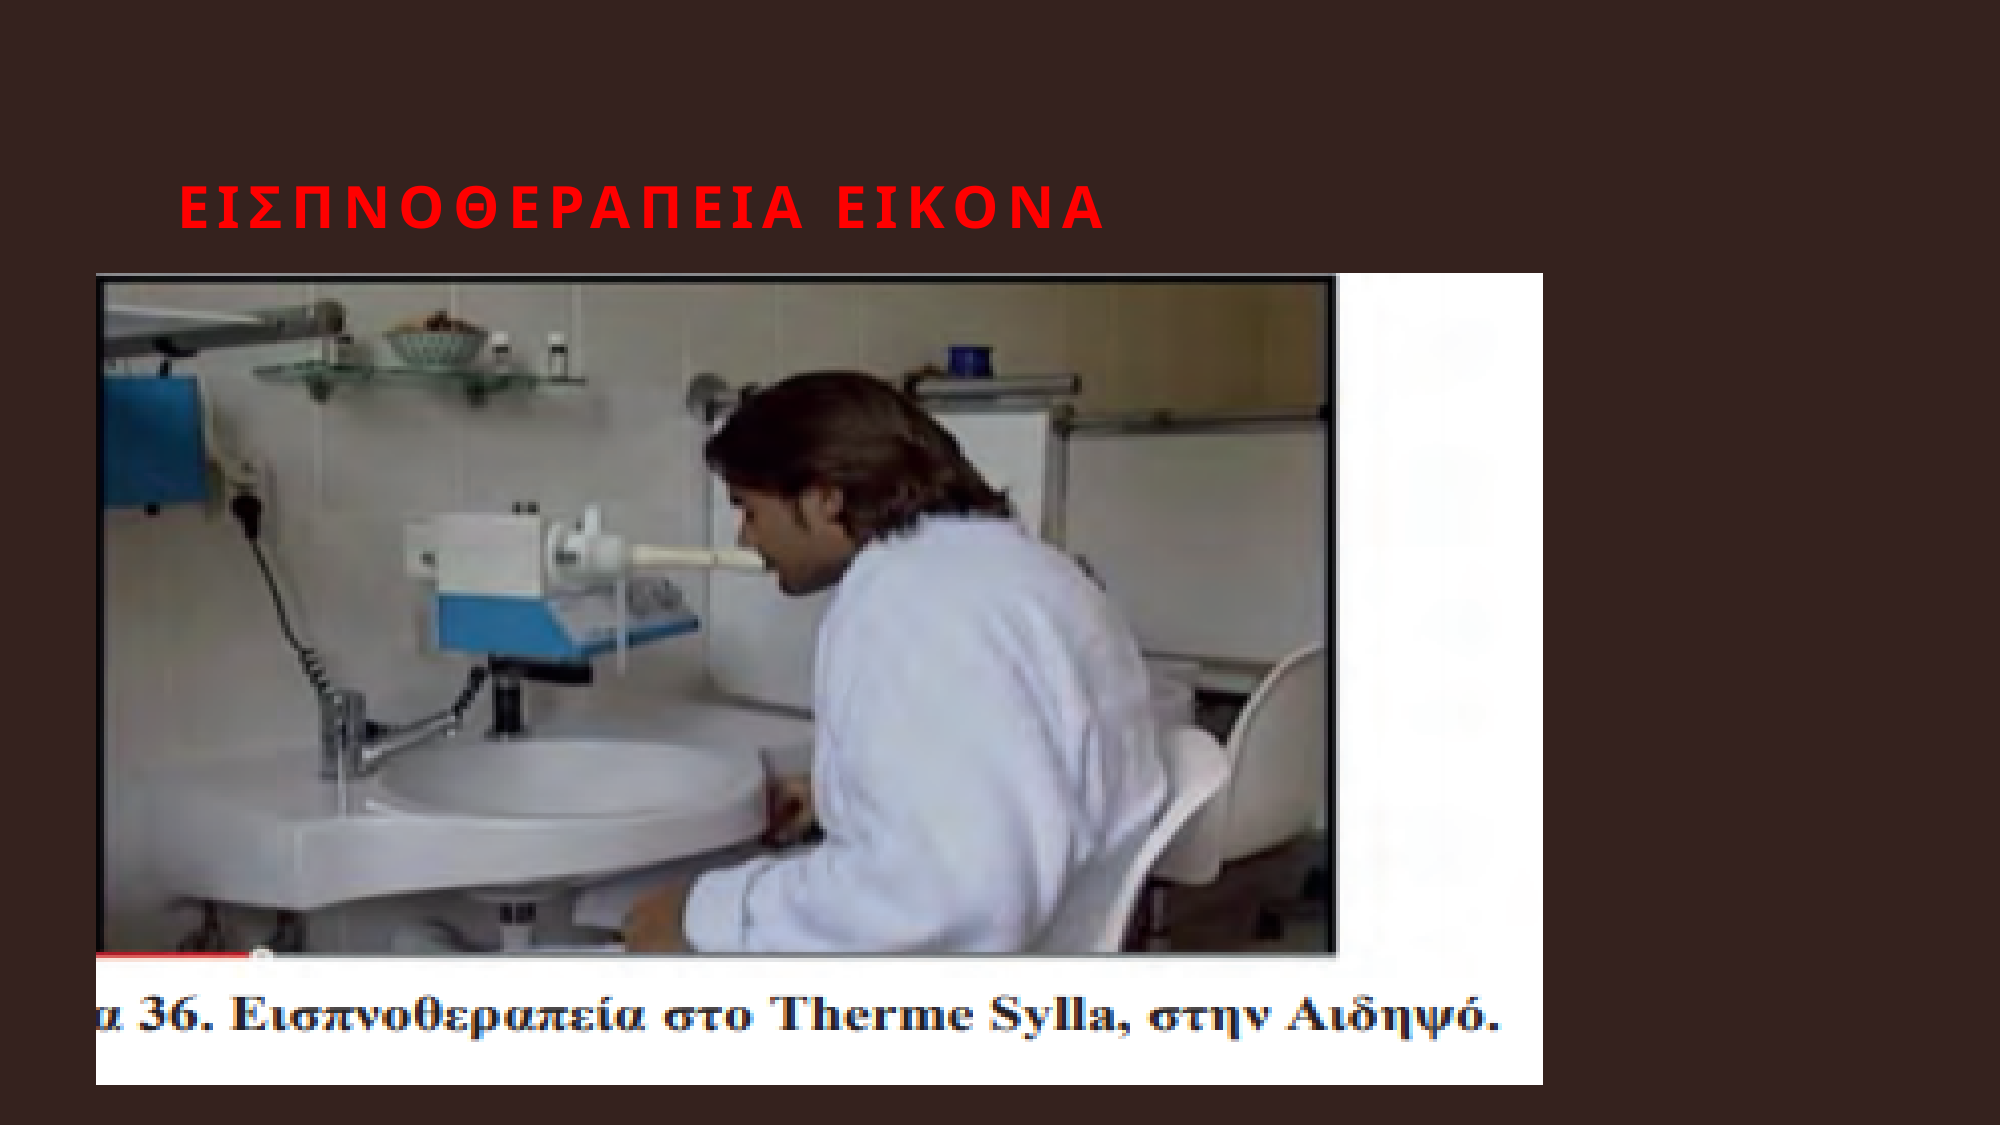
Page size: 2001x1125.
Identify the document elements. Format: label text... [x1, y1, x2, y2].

title ΕΙΣΠΝΟΘΕΡΑΠΕΙΑ ΕΙΚΟΝΑ [177, 165, 1182, 273]
picture [96, 273, 1543, 1085]
